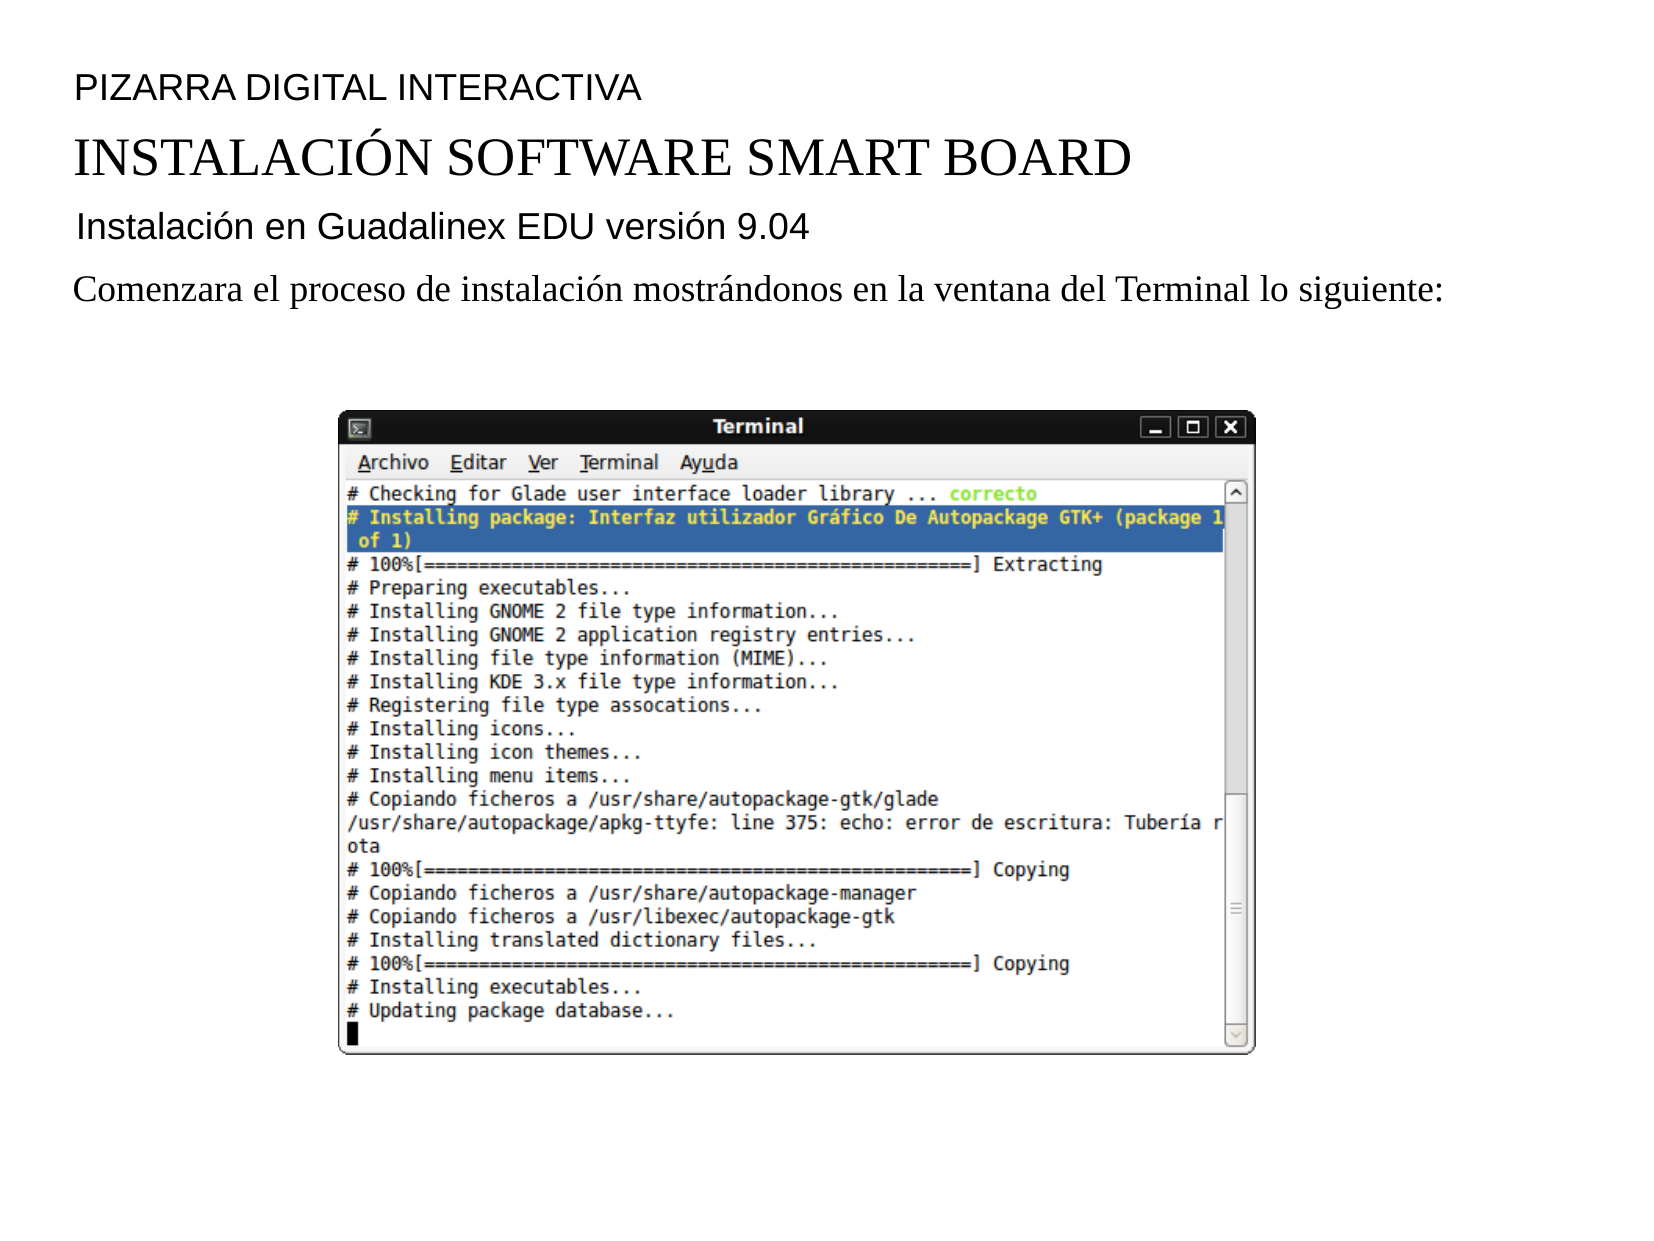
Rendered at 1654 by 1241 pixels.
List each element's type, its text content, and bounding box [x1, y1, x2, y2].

text_box Comenzara el proceso de instalación mostrándonos en la ventana del Terminal lo siguiente: [57, 260, 1524, 317]
text_box Instalación en Guadalinex EDU versión 9.04 [61, 197, 1516, 255]
picture [338, 410, 1256, 1055]
text_box PIZARRA DIGITAL INTERACTIVA [59, 59, 1566, 116]
text_box INSTALACIÓN SOFTWARE SMART BOARD [58, 119, 1576, 195]
